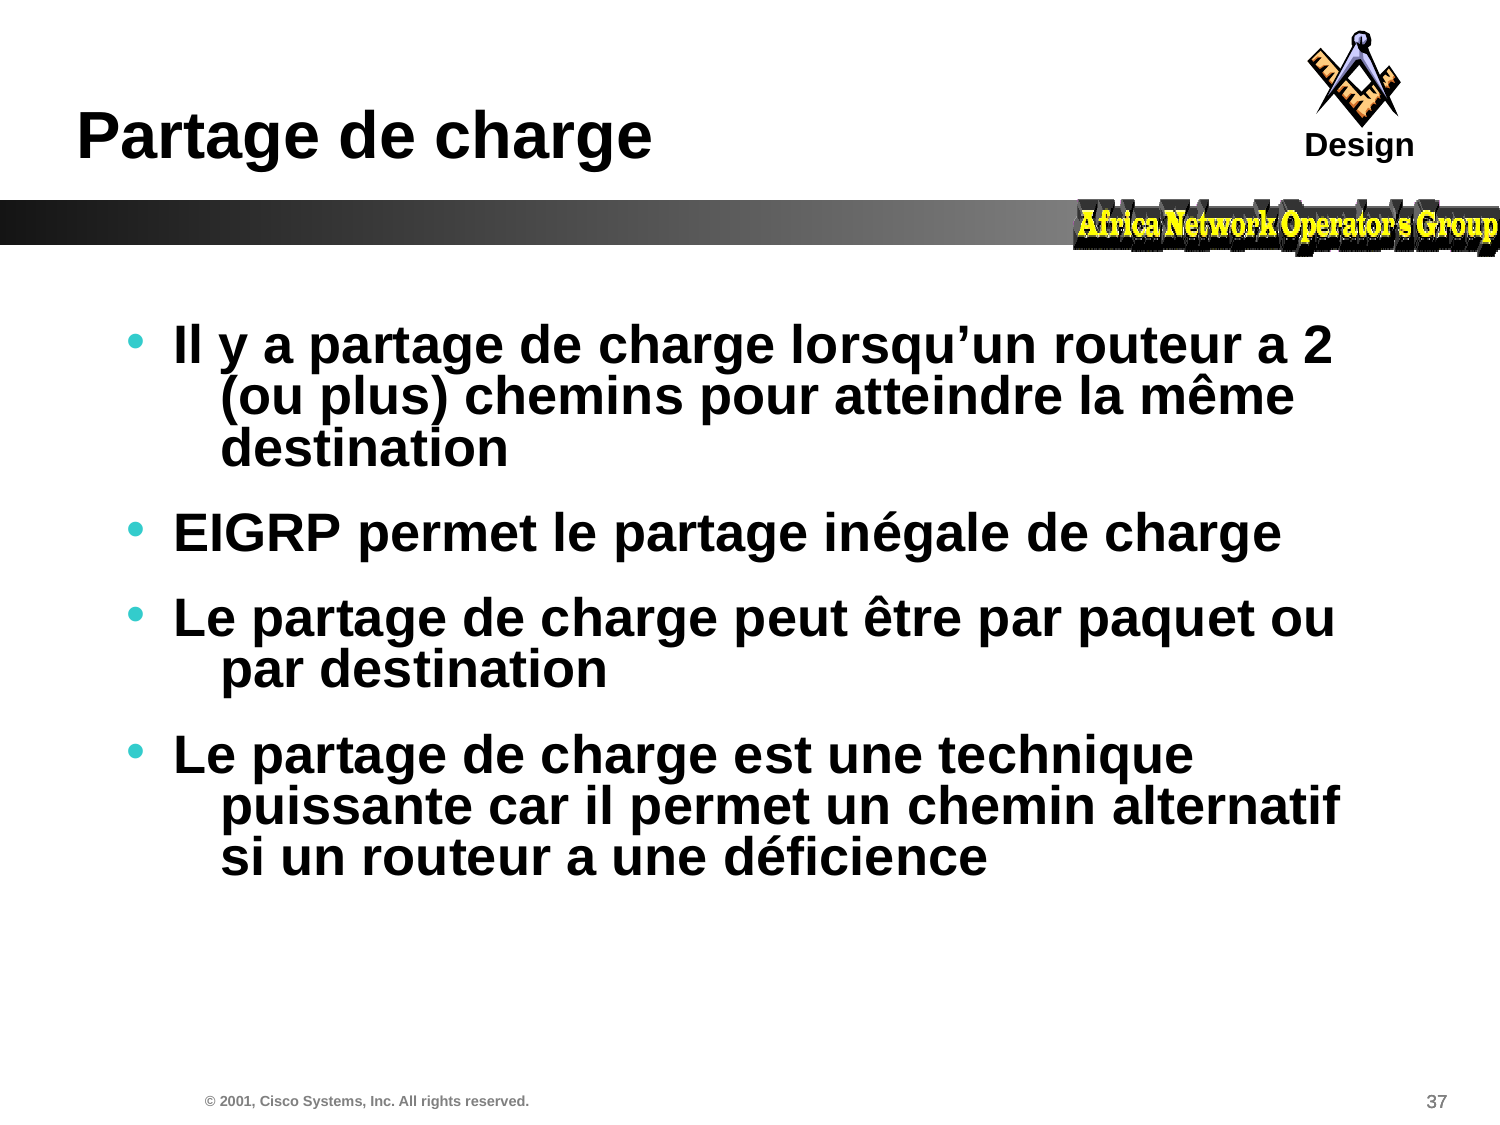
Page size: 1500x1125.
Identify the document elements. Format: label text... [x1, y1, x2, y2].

picture [1307, 29, 1402, 118]
text_box Design [1292, 118, 1428, 169]
title Partage de charge [62, 41, 1313, 180]
list Il y a partage de charge lorsqu’un routeur a 2 (ou plus) chemins pour atteindre la même destination EIGRP permet le partage inégale de charge Le partage de charge peut être par paquet ou par destination Le partage de charge est une technique puissante car il permet un chemin alternatif si un routeur a une déficience [113, 292, 1401, 905]
